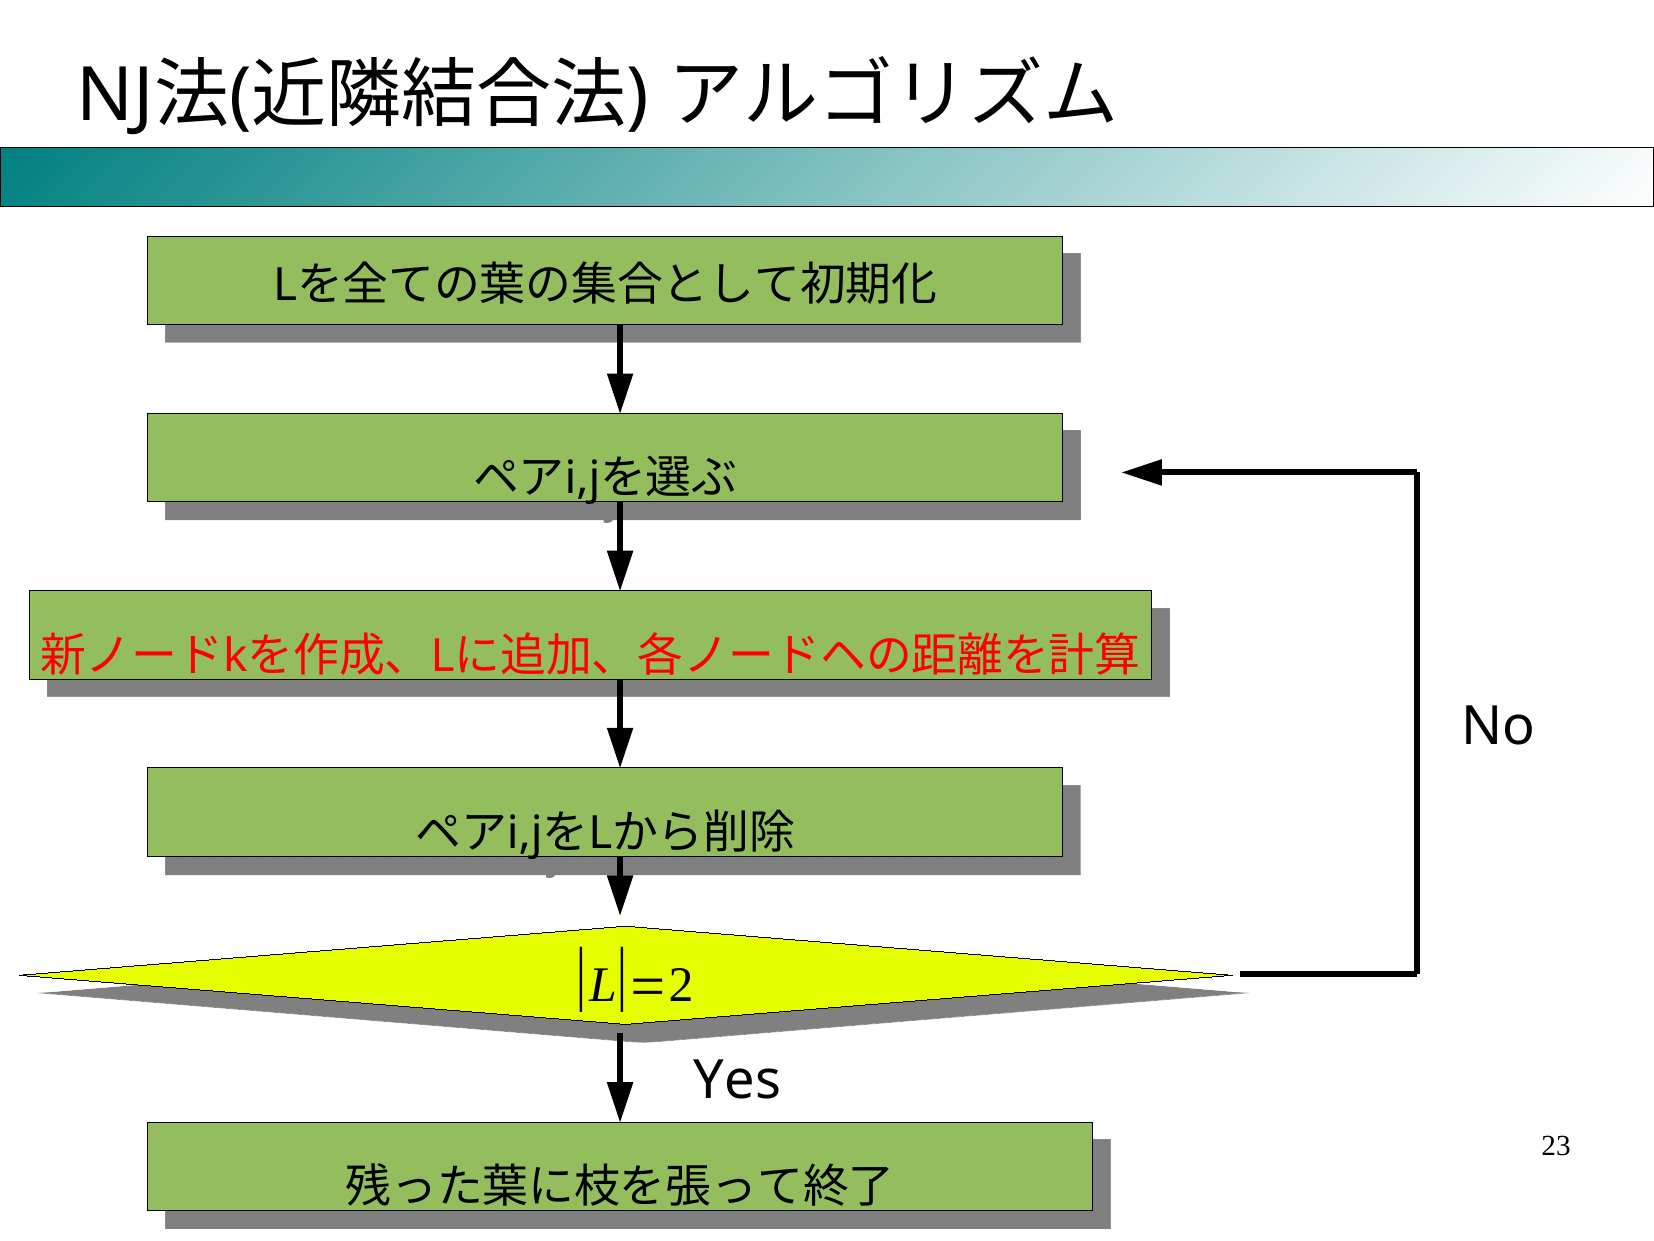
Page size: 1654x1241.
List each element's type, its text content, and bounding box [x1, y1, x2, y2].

text_box ペアi,jをLから削除 [147, 767, 1063, 857]
text_box Yes [679, 1033, 827, 1107]
chart [565, 944, 701, 1016]
text_box [19, 926, 1233, 1025]
title NJ法(近隣結合法) アルゴリズム [76, 29, 1565, 148]
text_box ペアi,jを選ぶ [147, 413, 1063, 502]
text_box 残った葉に枝を張って終了 [147, 1122, 1093, 1211]
text_box Lを全ての葉の集合として初期化 [147, 236, 1063, 325]
text_box No [1446, 679, 1595, 753]
text_box 新ノードkを作成、Lに追加、各ノードヘの距離を計算 [29, 590, 1152, 680]
